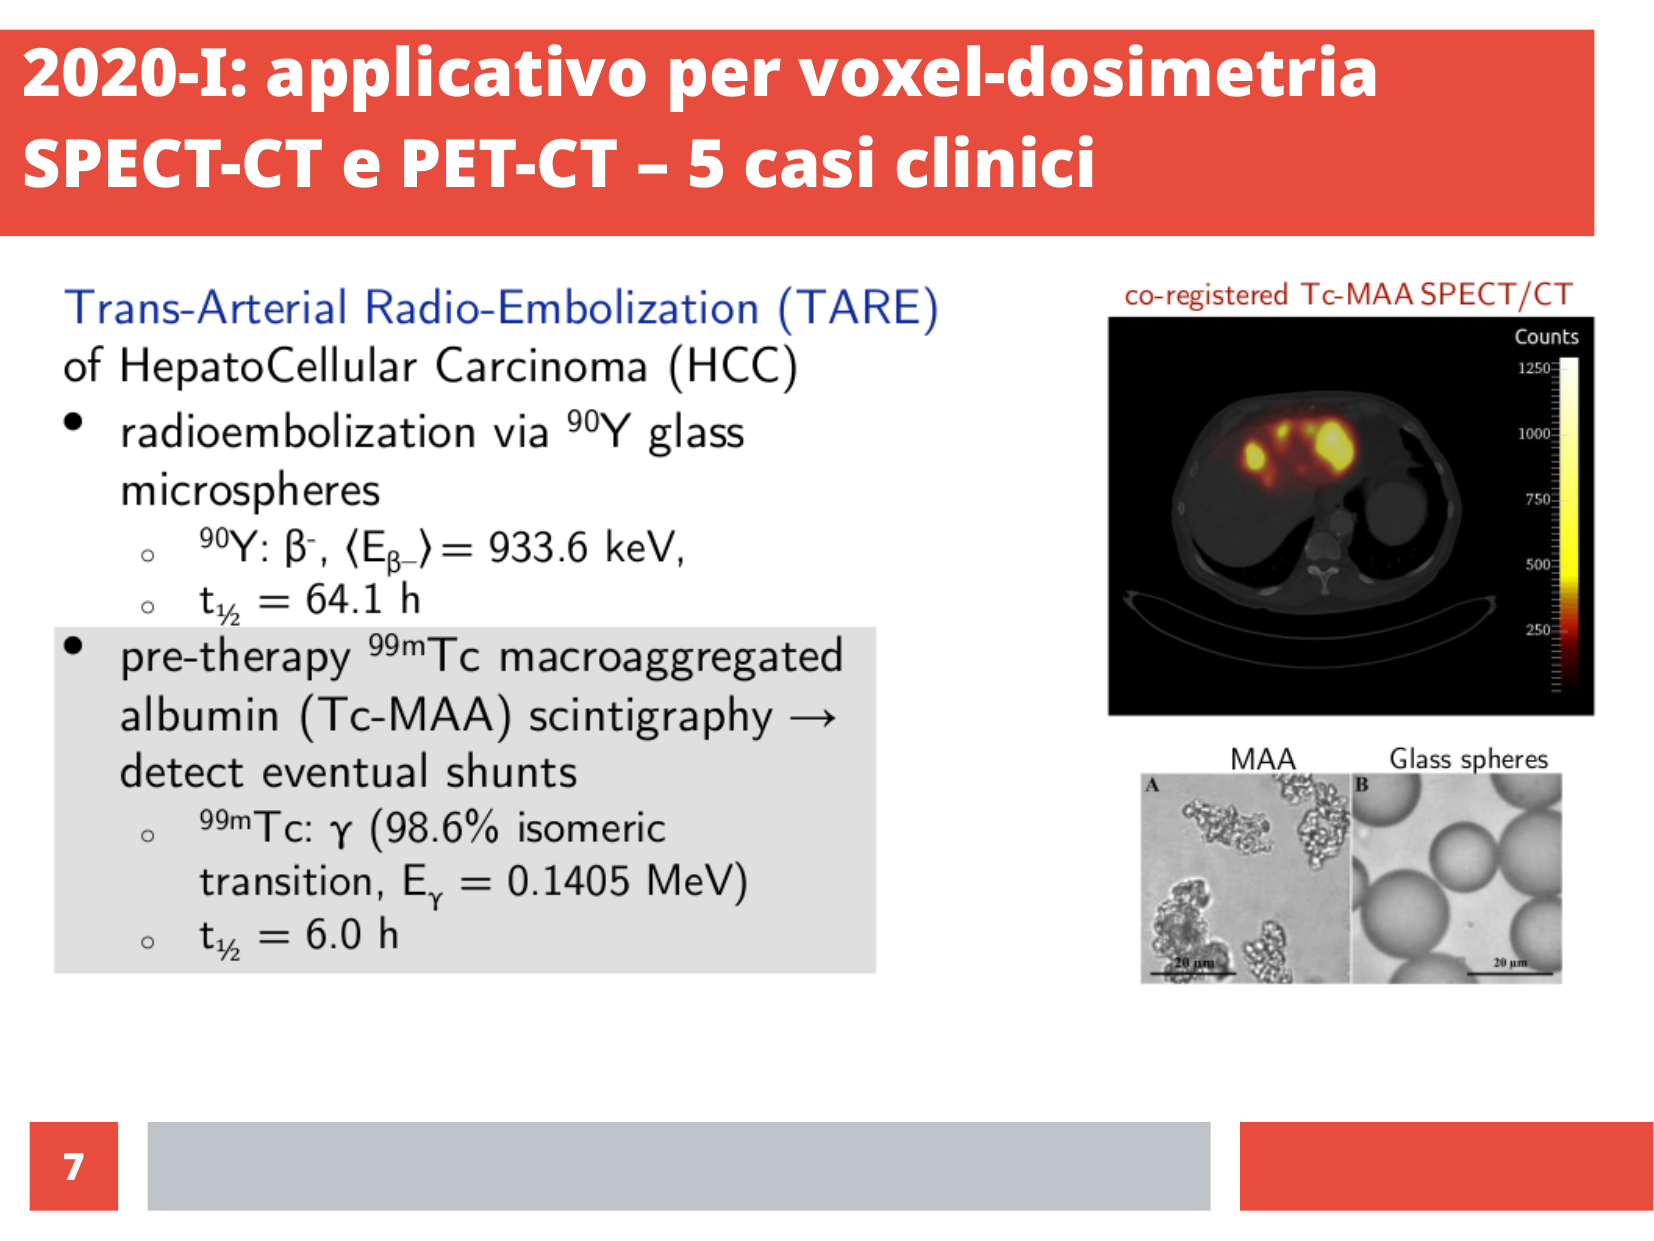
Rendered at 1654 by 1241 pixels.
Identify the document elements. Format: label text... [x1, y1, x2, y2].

title 2020-I: applicativo per voxel-dosimetria SPECT-CT e PET-CT – 5 casi clinici [22, 59, 1559, 207]
picture [40, 264, 1633, 986]
